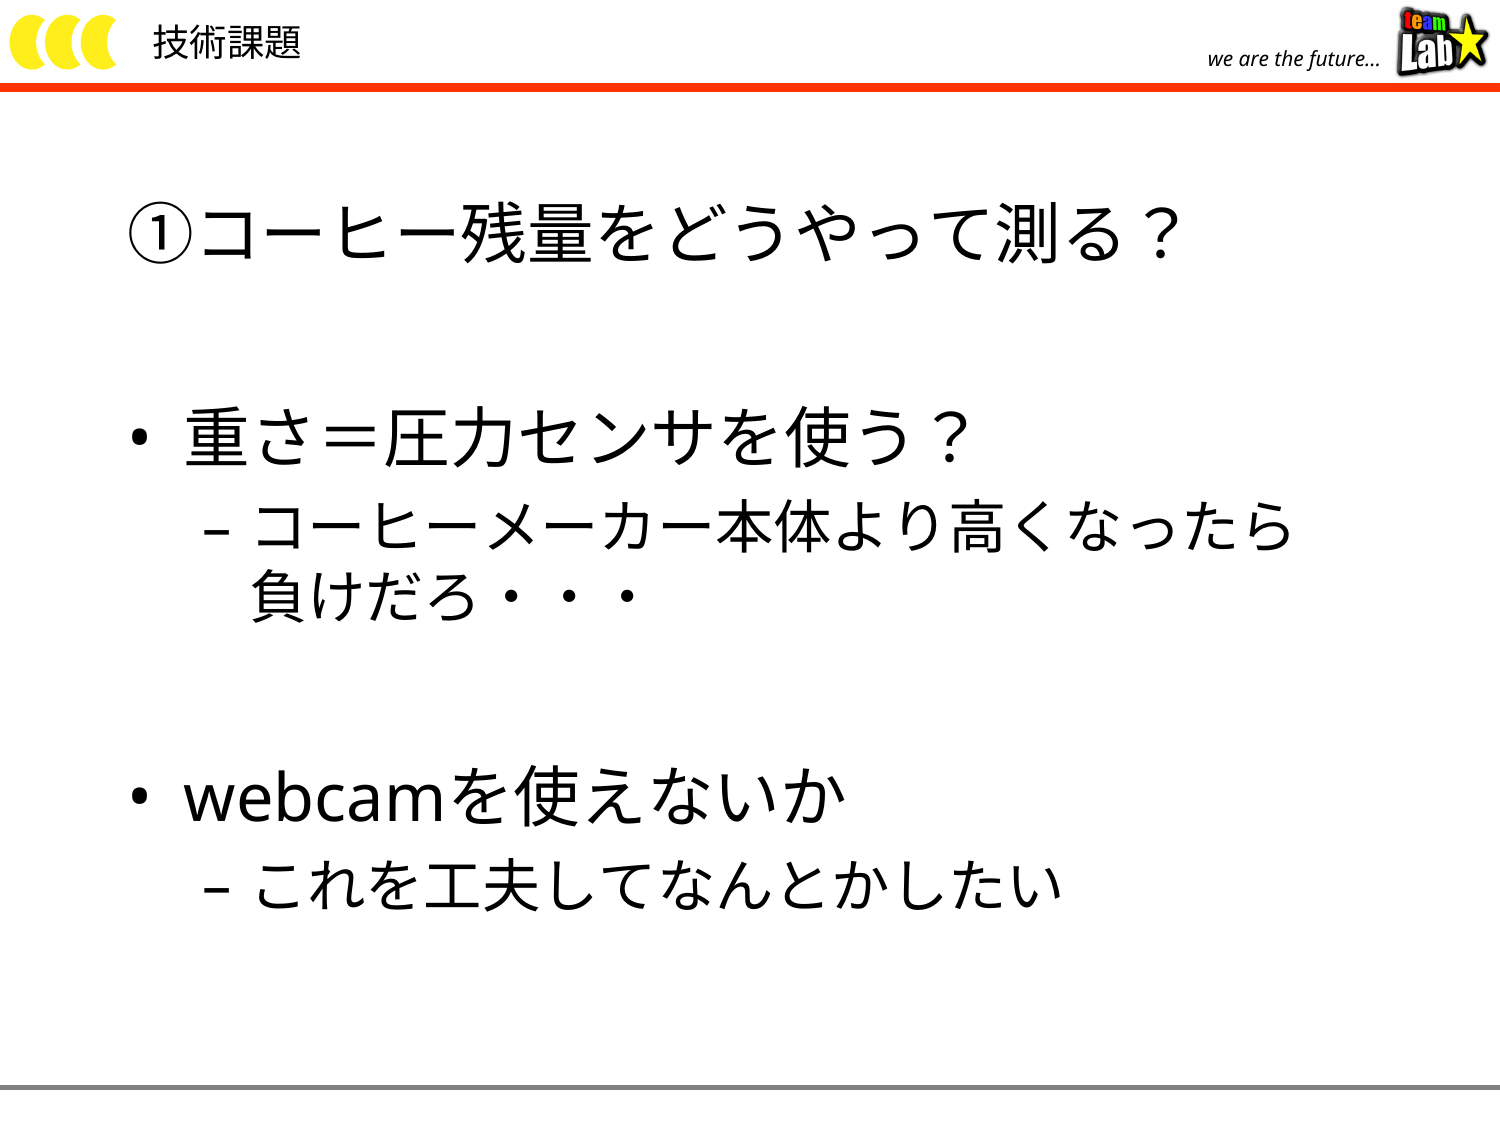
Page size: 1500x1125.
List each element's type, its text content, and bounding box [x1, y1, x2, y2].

picture [1386, 0, 1499, 83]
title 技術課題 [137, 11, 925, 72]
list ①コーヒー残量をどうやって測る？ 重さ＝圧力センサを使う？ コーヒーメーカー本体より高くなったら 負けだろ・・・ webcamを使えないか これを工夫してなんとかしたい [112, 184, 1388, 1087]
